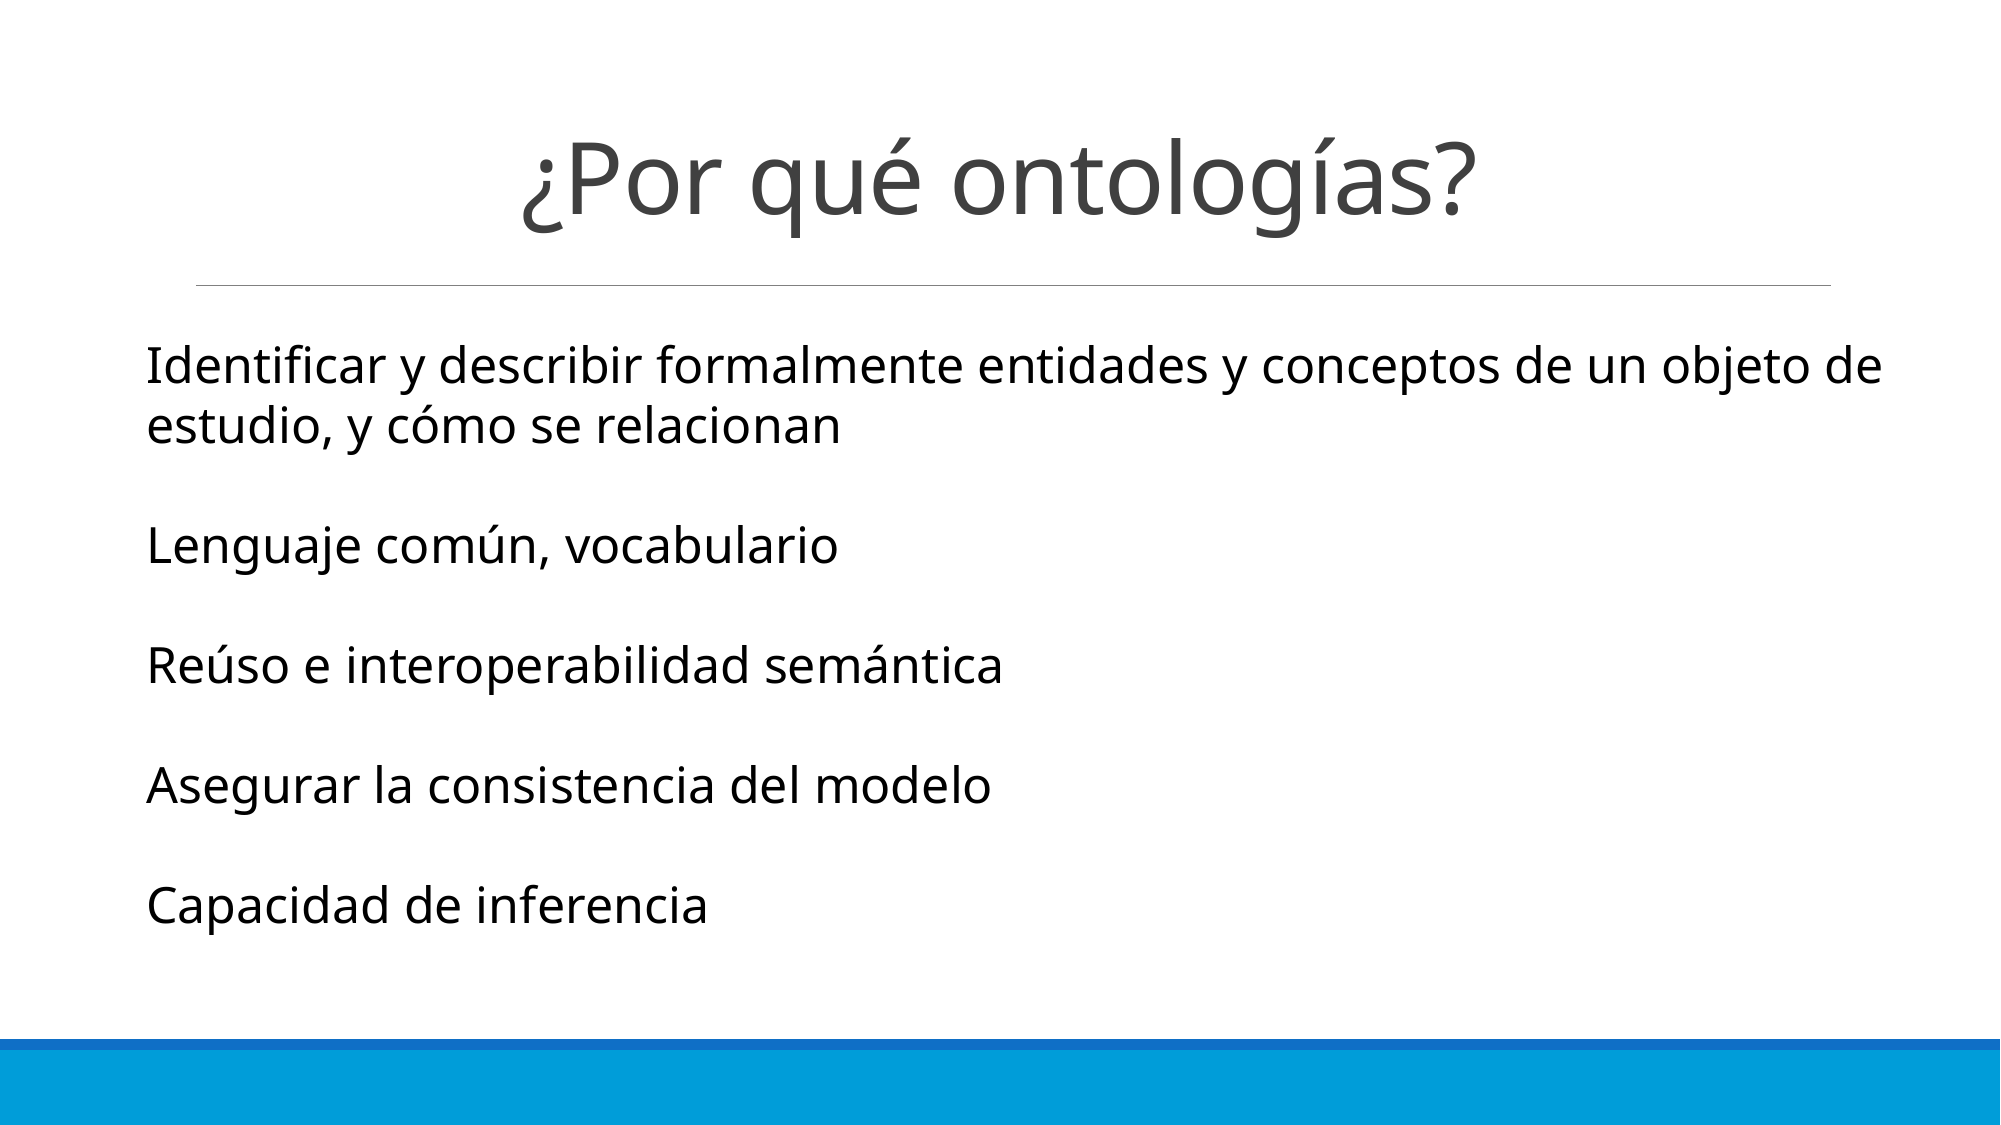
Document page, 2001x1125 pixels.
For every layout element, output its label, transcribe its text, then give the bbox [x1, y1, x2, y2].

text_box Identificar y describir formalmente entidades y conceptos de un objeto de estudio, y cómo se relacionan Lenguaje común, vocabulario Reúso e interoperabilidad semántica Asegurar la consistencia del modelo Capacidad de inferencia [131, 326, 1913, 941]
title ¿Por qué ontologías? [164, 106, 1836, 243]
